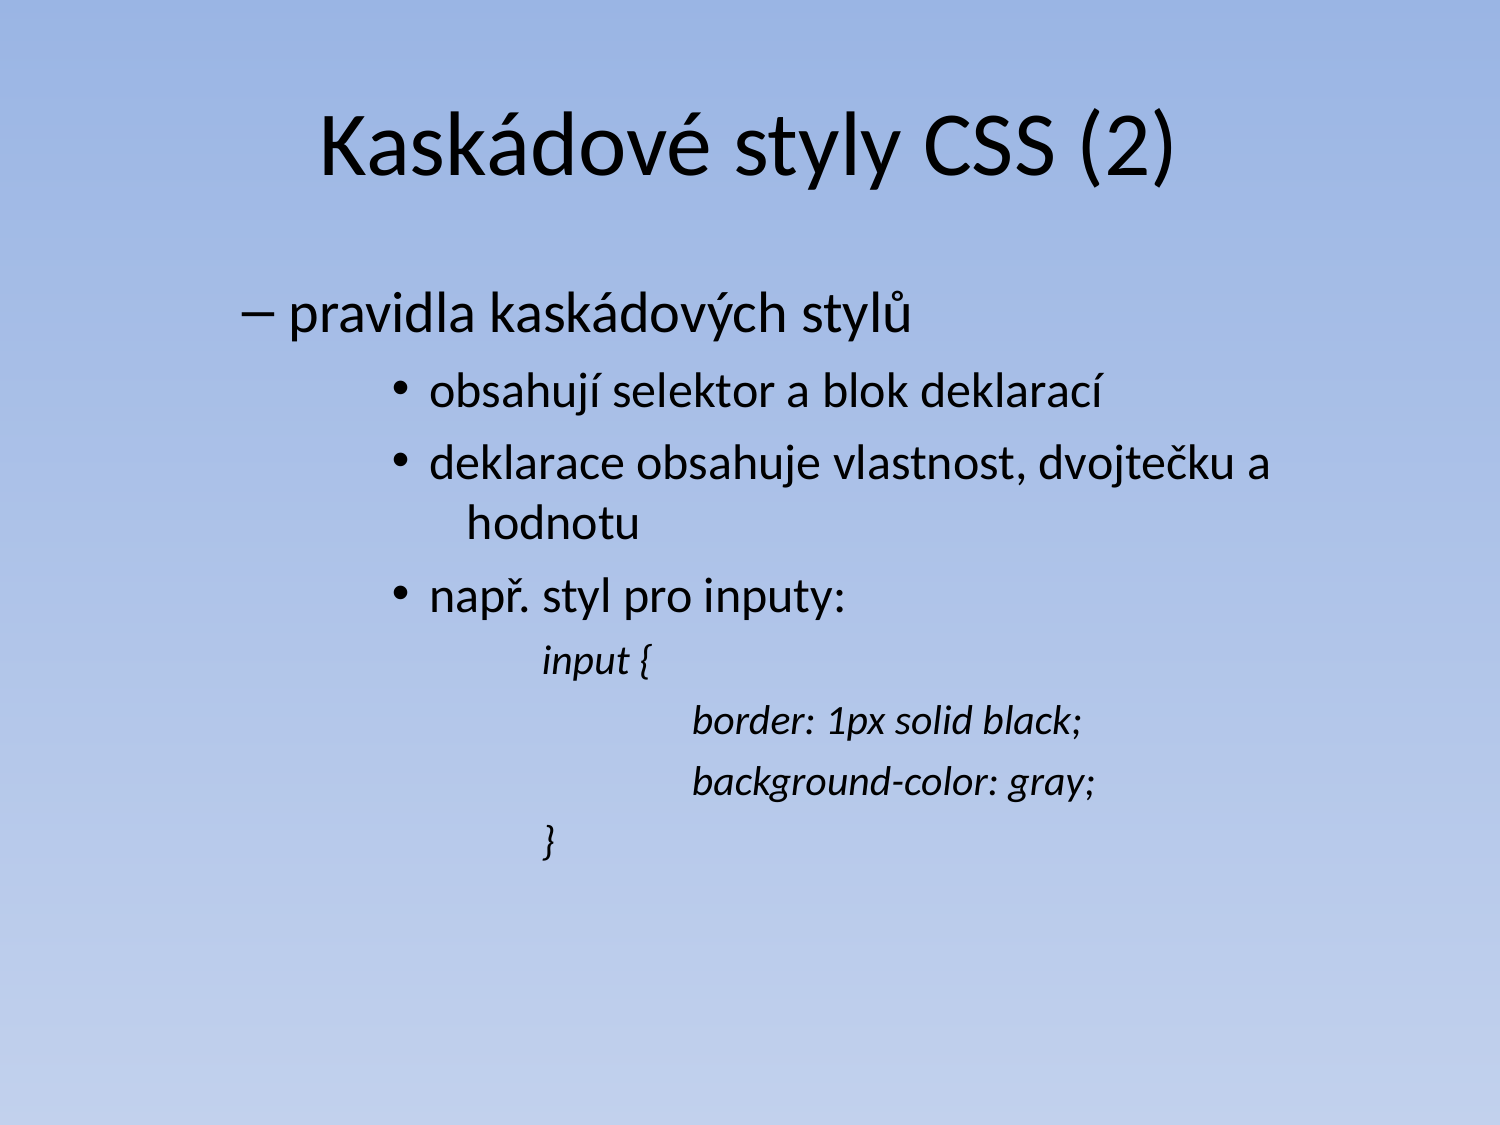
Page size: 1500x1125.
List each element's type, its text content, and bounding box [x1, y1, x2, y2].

title Kaskádové styly CSS (2) [75, 45, 1426, 233]
list pravidla kaskádových stylů obsahují selektor a blok deklarací deklarace obsahuje vlastnost, dvojtečku a hodnotu např. styl pro inputy: input { border: 1px solid black; background-color: gray; } [76, 267, 1427, 1010]
